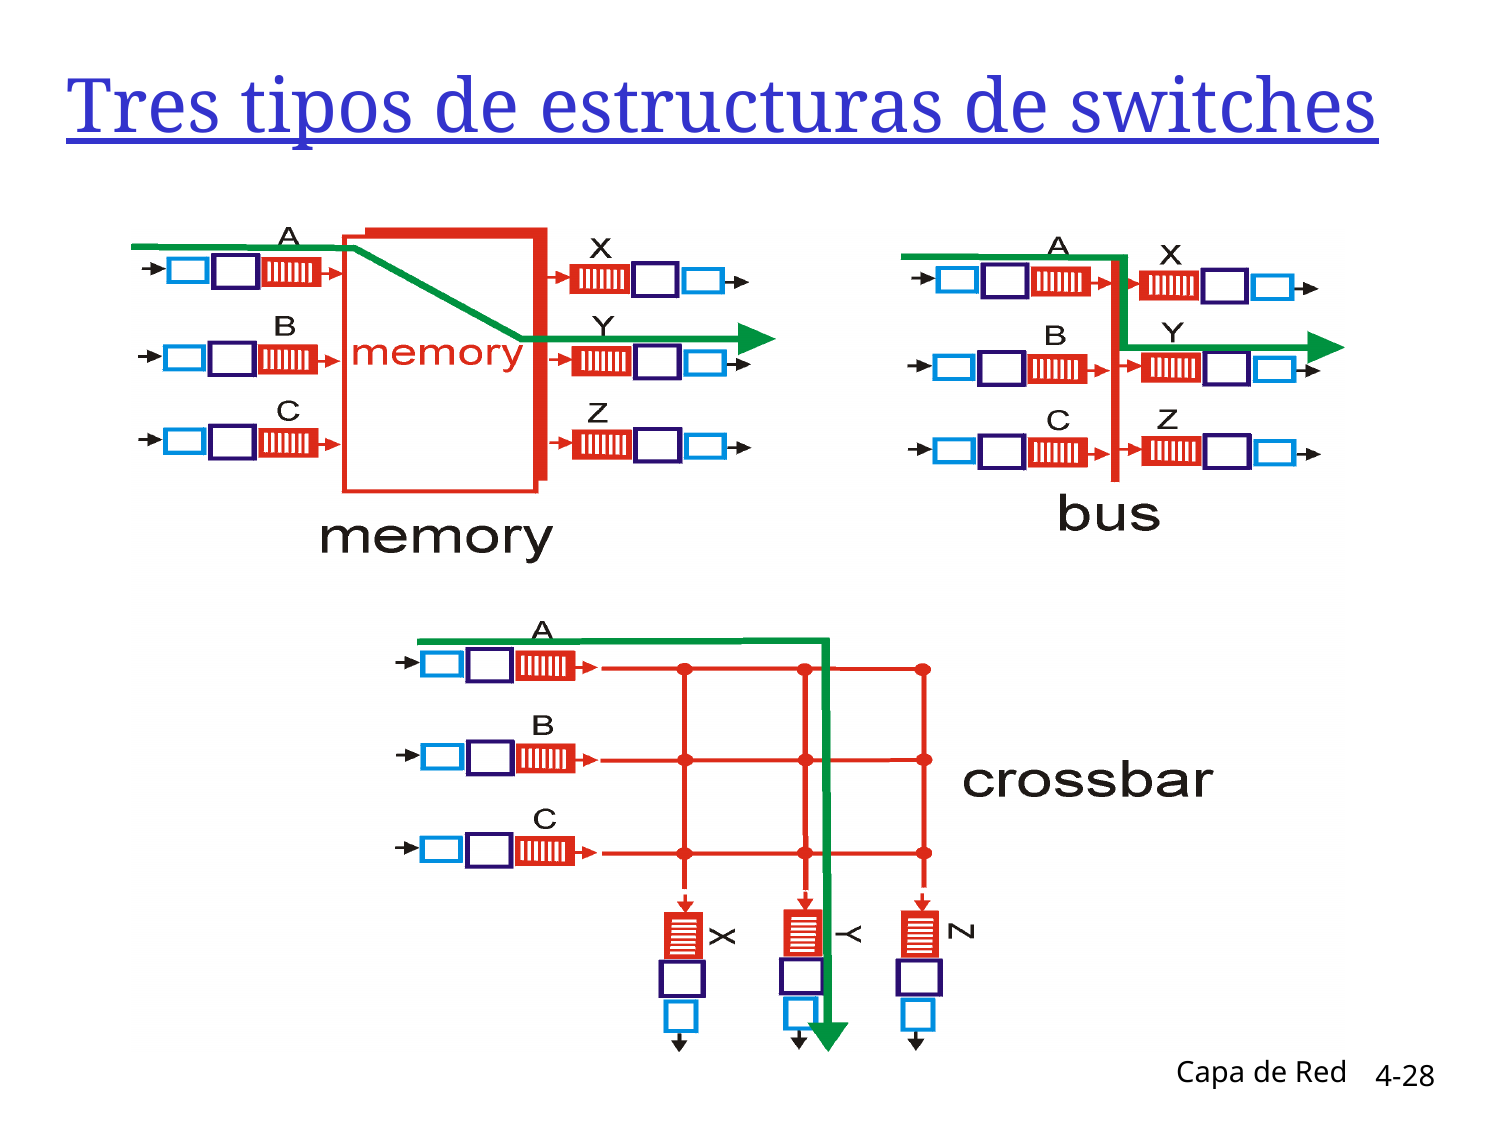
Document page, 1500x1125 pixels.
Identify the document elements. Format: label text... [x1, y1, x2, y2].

title Tres tipos de estructuras de switches [51, 49, 1447, 161]
picture [131, 227, 1345, 1052]
